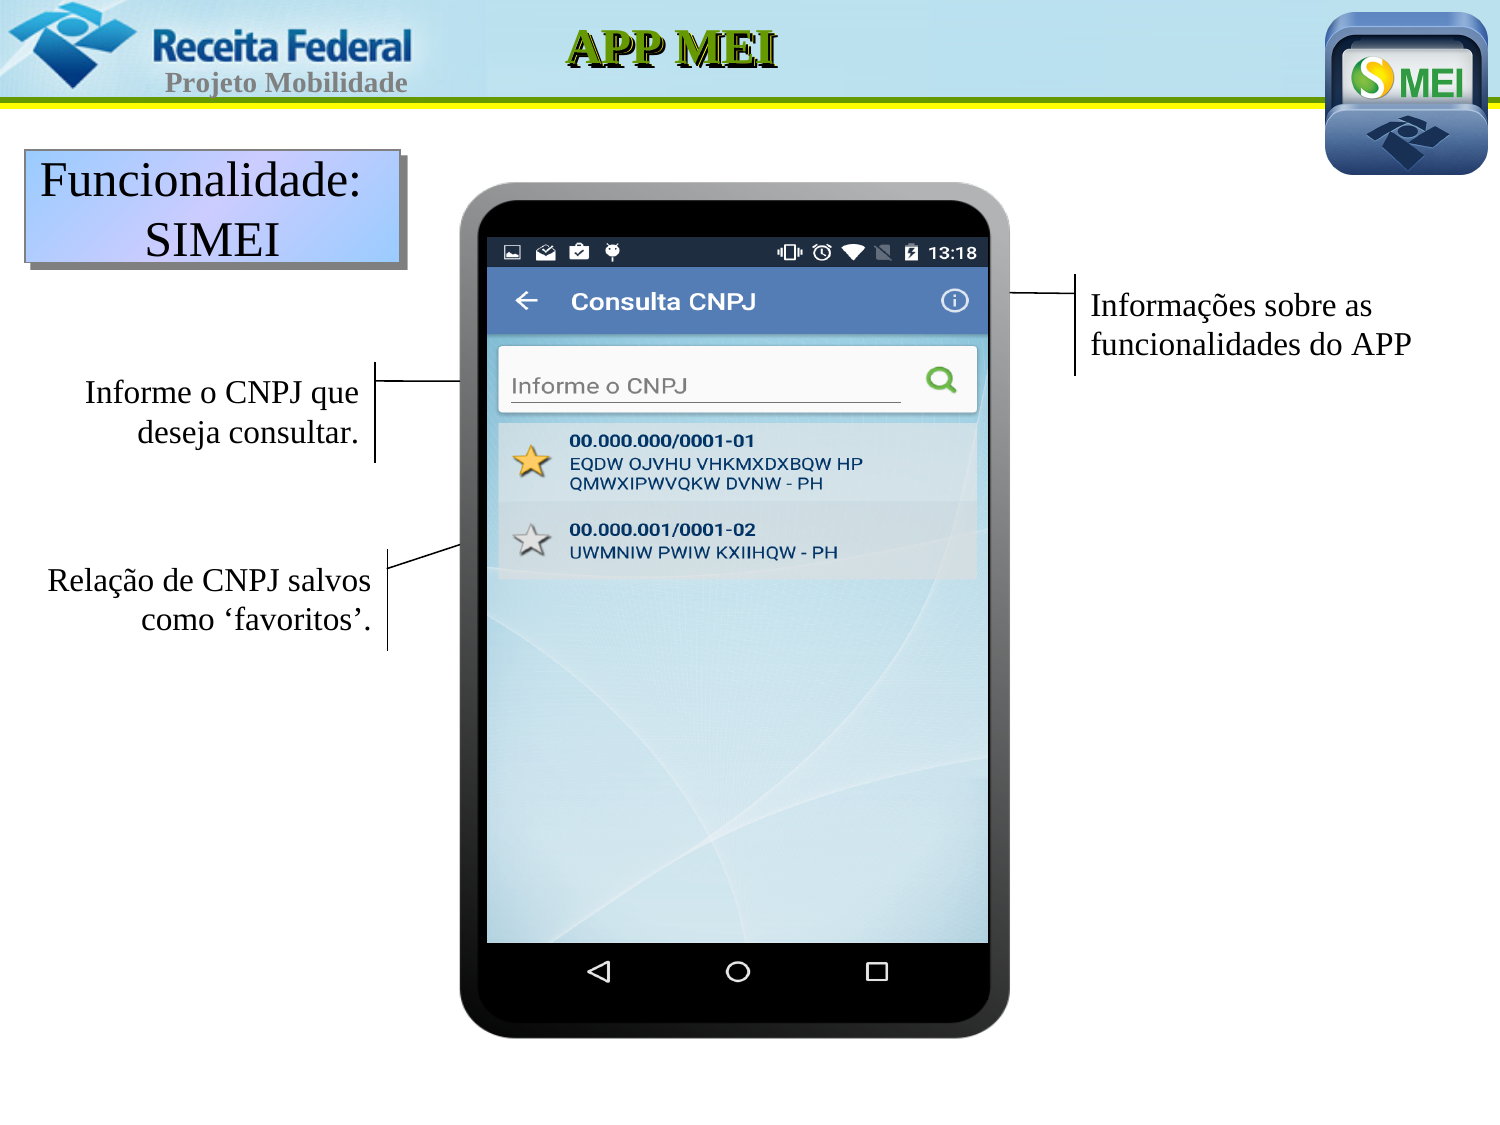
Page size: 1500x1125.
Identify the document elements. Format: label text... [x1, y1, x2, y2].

picture [450, 174, 1020, 1045]
text_box Funcionalidade: SIMEI [24, 149, 400, 263]
text_box Informações sobre as funcionalidades do APP [1087, 275, 1438, 375]
picture [0, 0, 488, 97]
text_box Relação de CNPJ salvos como ‘favoritos’. [25, 550, 375, 650]
picture [1325, 12, 1488, 175]
text_box Informe o CNPJ que deseja consultar. [13, 362, 363, 463]
